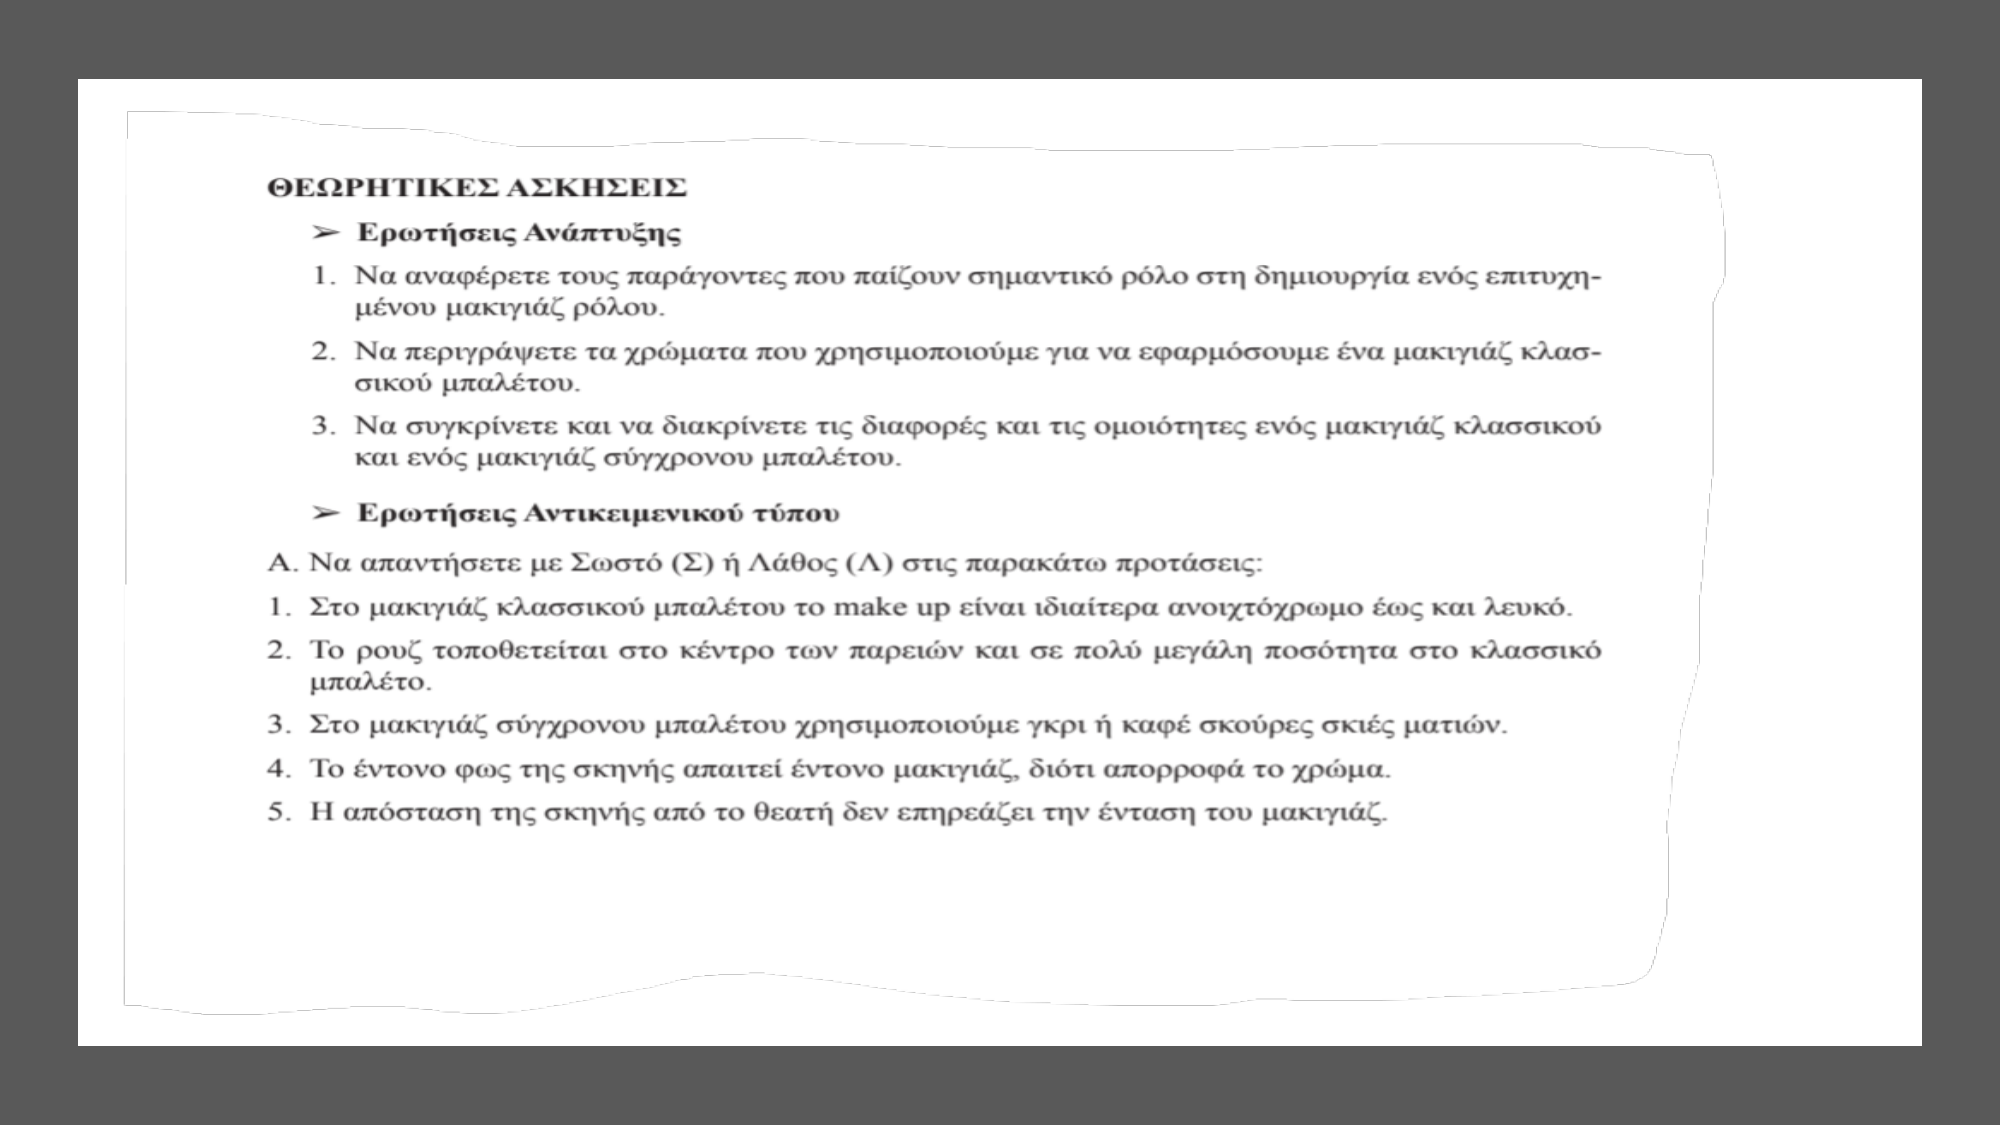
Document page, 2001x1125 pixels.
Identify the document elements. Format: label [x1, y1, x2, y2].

picture [116, 105, 1734, 1020]
text_box [0, 0, 2000, 1125]
